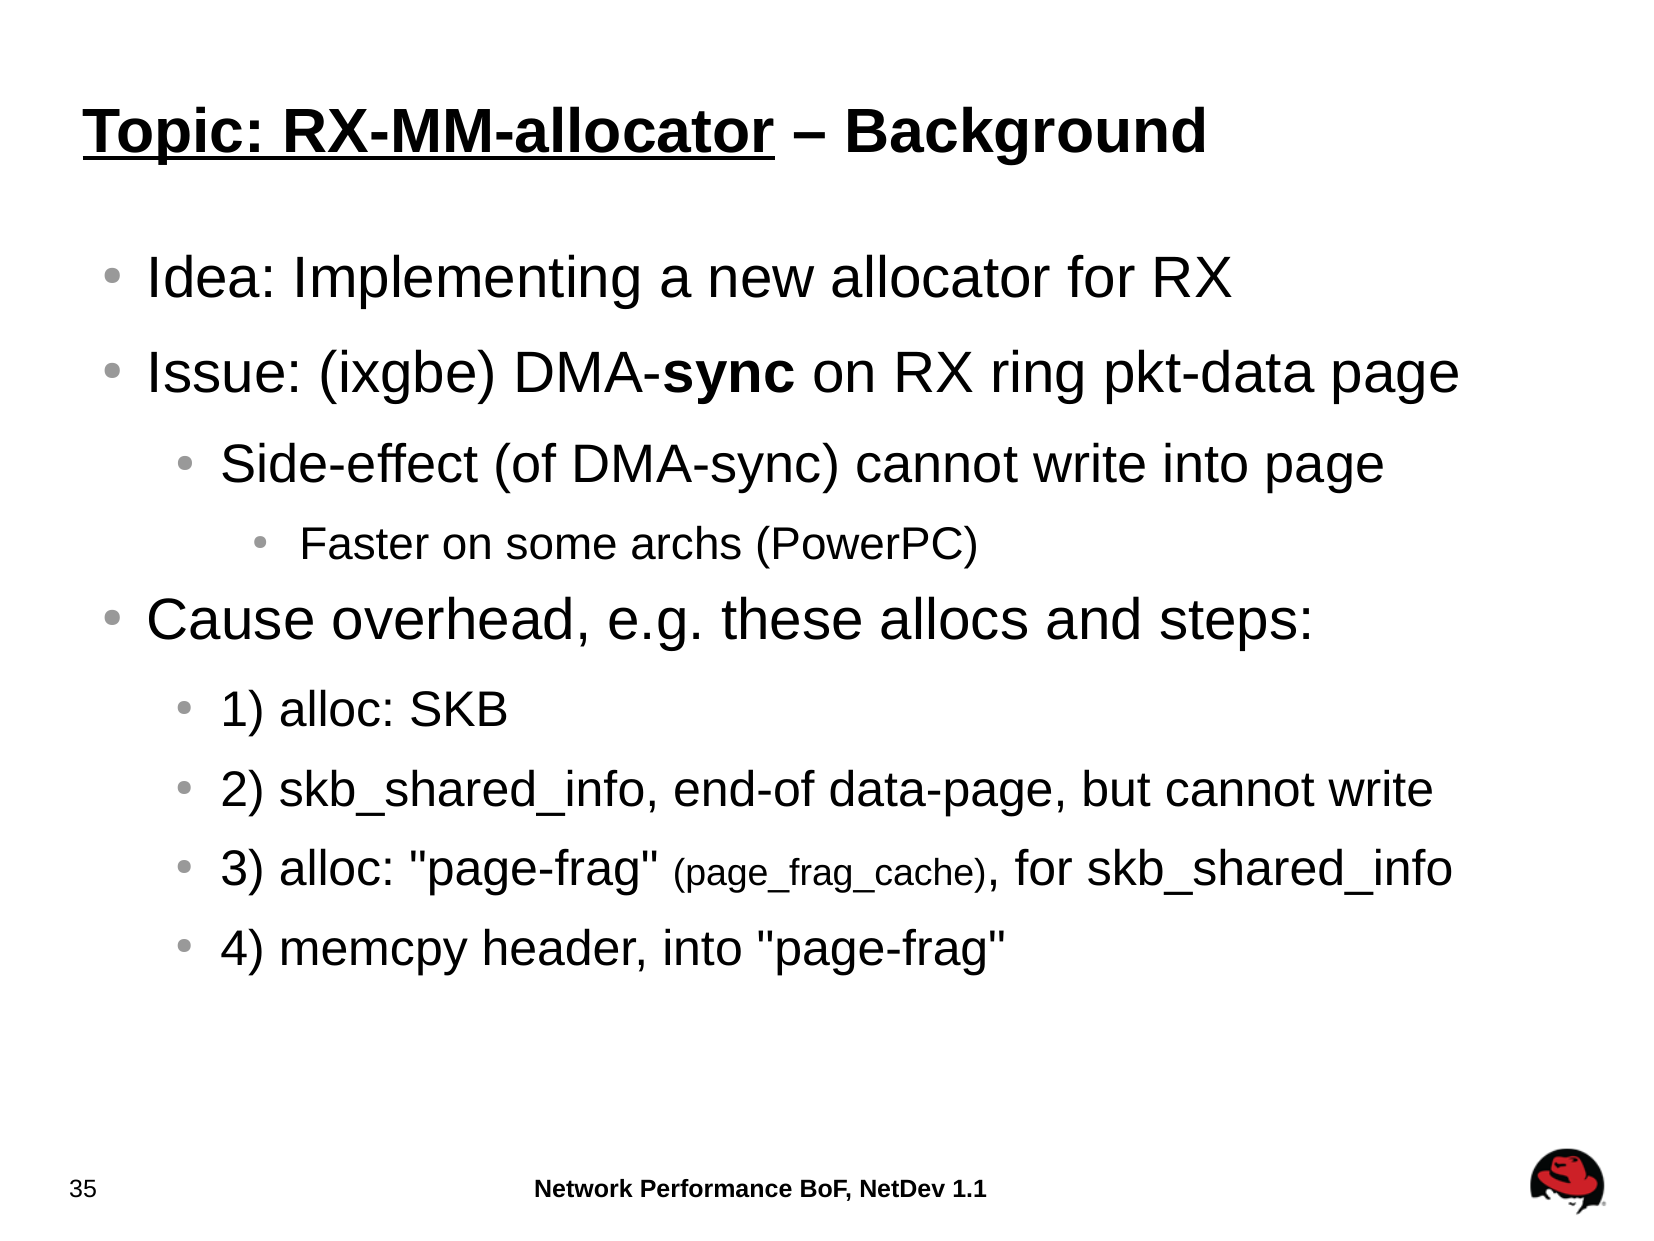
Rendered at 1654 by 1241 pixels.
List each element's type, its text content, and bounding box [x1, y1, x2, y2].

title Topic: RX-MM-allocator – Background [82, 37, 1571, 226]
picture [1529, 1146, 1612, 1224]
list Idea: Implementing a new allocator for RX Issue: (ixgbe) DMA-sync on RX ring pkt-data page Side-effect (of DMA-sync) cannot write into page Faster on some archs (PowerPC) Cause overhead, e.g. these allocs and steps: 1) alloc: SKB 2) skb_shared_info, end-of data-page, but cannot write 3) alloc: "page-frag" (page_frag_cache), for skb_shared_info 4) memcpy header, into "page-frag" [86, 244, 1575, 1039]
